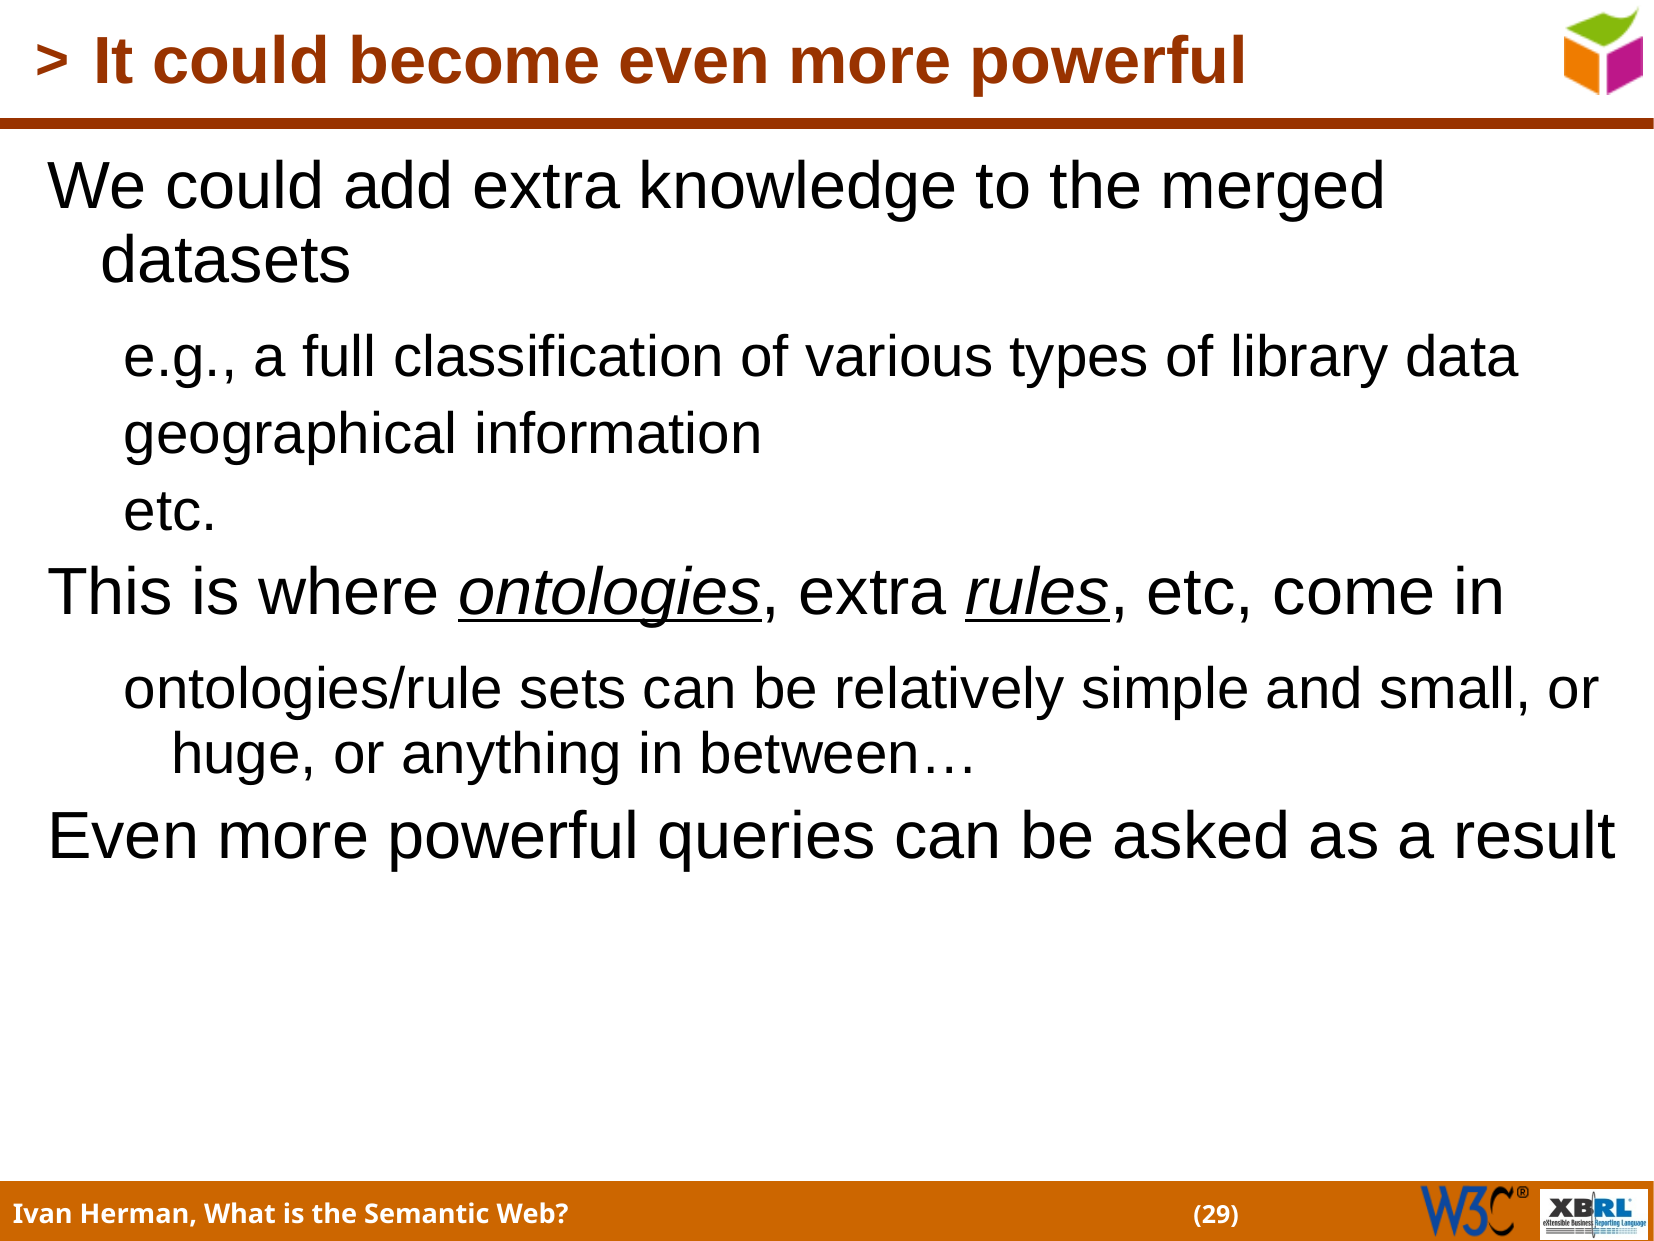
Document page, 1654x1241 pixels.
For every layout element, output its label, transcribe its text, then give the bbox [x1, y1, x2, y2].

picture [1417, 1183, 1533, 1240]
list We could add extra knowledge to the merged datasets e.g., a full classification of various types of library data geographical information etc. This is where ontologies, extra rules, etc, come in ontologies/rule sets can be relatively simple and small, or huge, or anything in between… Even more powerful queries can be asked as a result [29, 147, 1624, 1134]
title It could become even more powerful [93, 0, 1493, 119]
picture [1540, 1189, 1648, 1240]
picture [1564, 5, 1643, 95]
